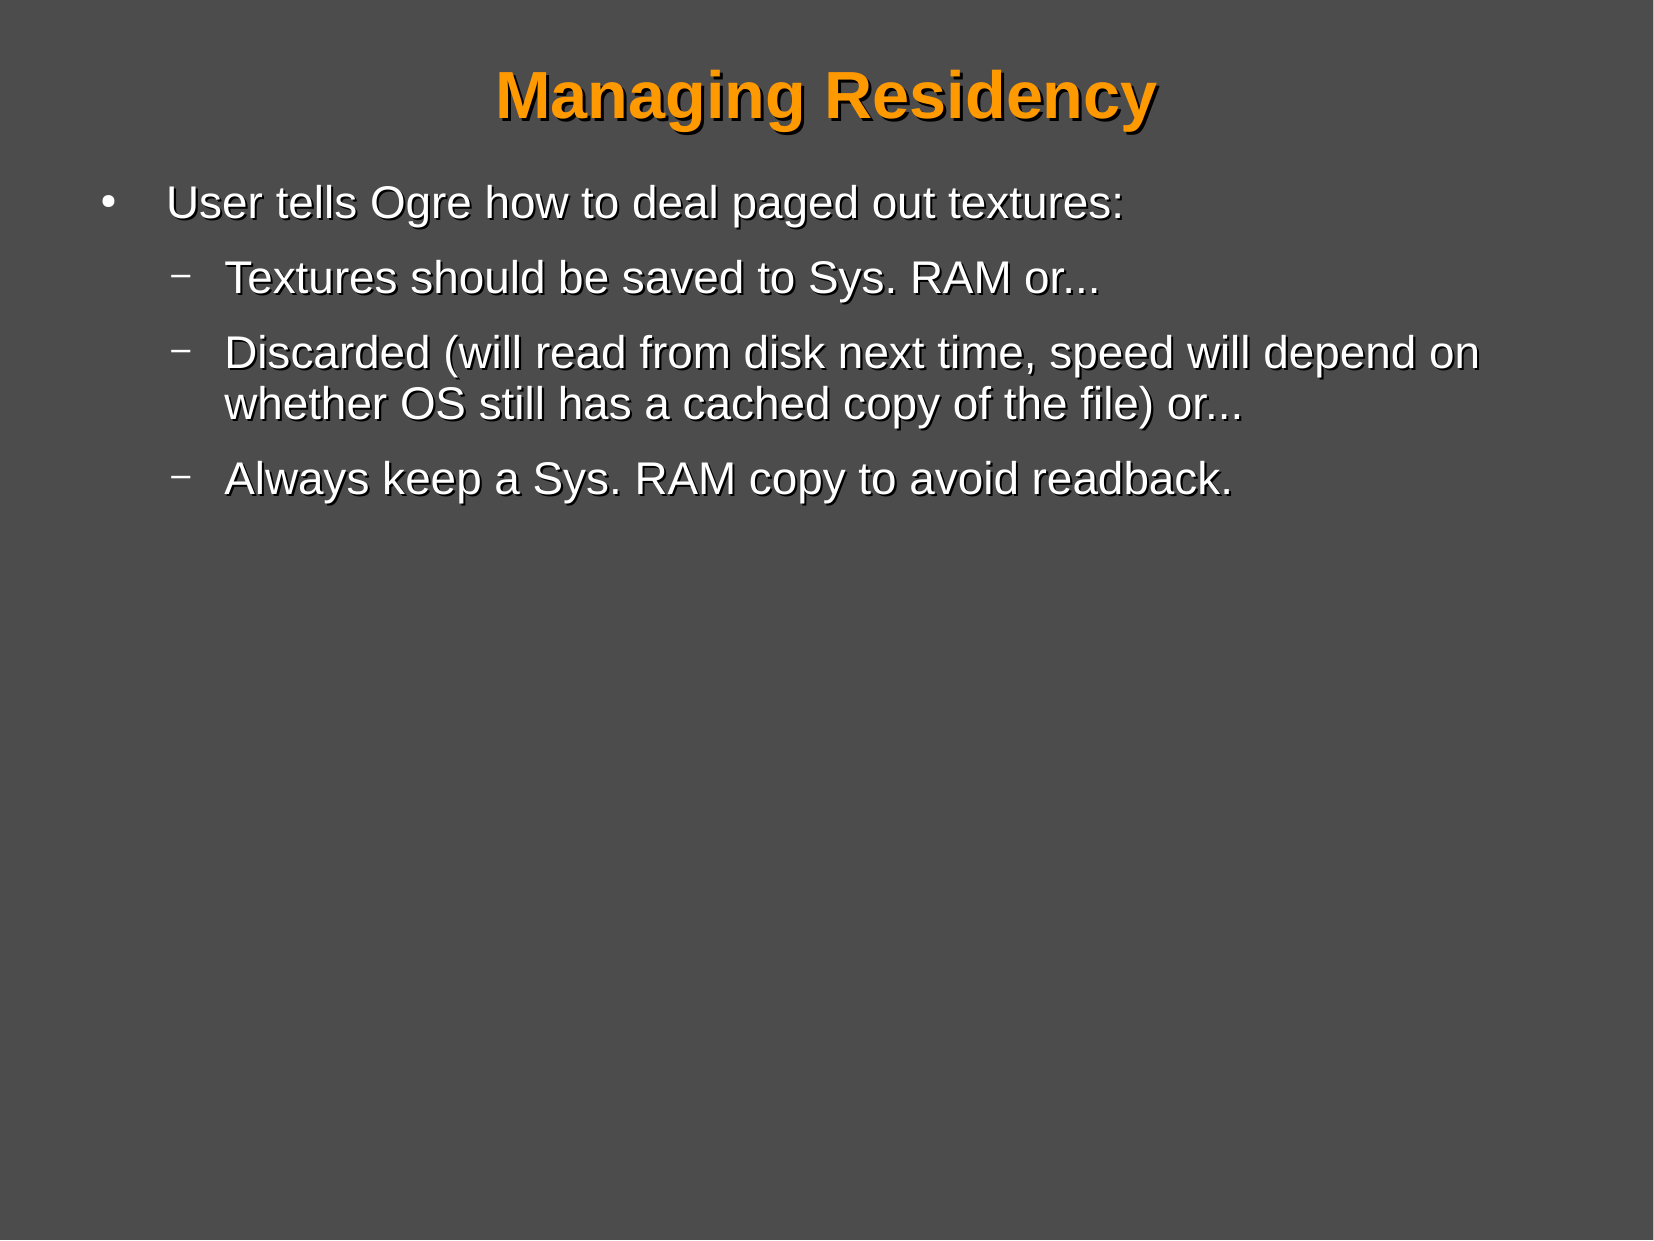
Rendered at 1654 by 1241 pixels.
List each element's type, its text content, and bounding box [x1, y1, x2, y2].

list User tells Ogre how to deal paged out textures: Textures should be saved to Sys. RAM or... Discarded (will read from disk next time, speed will depend on whether OS still has a cached copy of the file) or... Always keep a Sys. RAM copy to avoid readback. [82, 177, 1571, 1075]
title Managing Residency [82, 44, 1571, 147]
